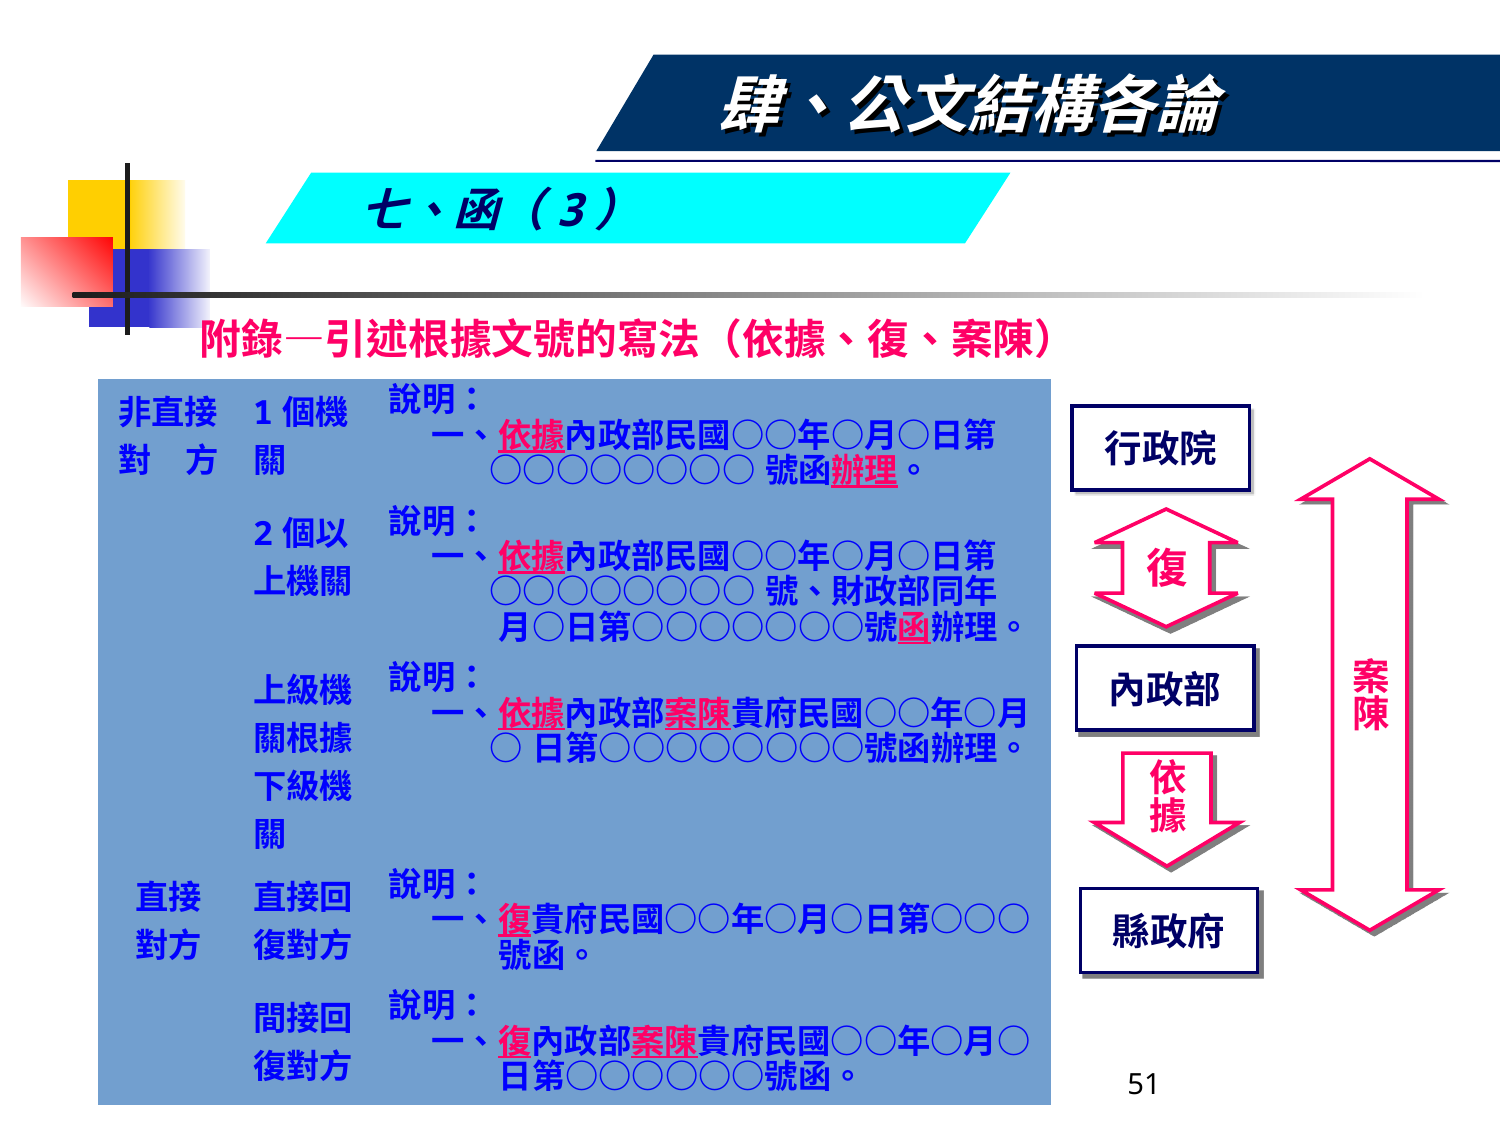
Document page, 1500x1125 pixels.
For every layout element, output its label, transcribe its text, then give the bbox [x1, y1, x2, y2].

table_cell 上級機關根據下級機關 [238, 656, 374, 863]
table_header 非直接 對 方 [98, 379, 238, 863]
text_box 內政部 [1077, 646, 1254, 730]
text_box 肆、公文結構各論 [596, 54, 1500, 152]
text_box [1112, 1037, 1426, 1113]
text_box 依據 [1094, 753, 1240, 867]
table_cell 說明： 一、復貴府民國○○年○月○日第○○○ 號函。 [374, 863, 1051, 984]
text_box 縣政府 [1080, 889, 1258, 972]
table_cell 說明： 一、依據內政部案陳貴府民國○○年○月 ○日第○○○○○○○○號函辦理。 [374, 656, 1051, 863]
table_cell 說明： 一、依據內政部民國○○年○月○日第 ○○○○○○○○號、財政部同年 月○日第○○○○○○○號函辦理。 [374, 500, 1051, 656]
table_cell 說明： 一、復內政部案陳貴府民國○○年○月○ 日第○○○○○○號函。 [374, 984, 1051, 1105]
text_box 七、函（3） [265, 172, 1011, 244]
table_cell 直接回復對方 [238, 863, 374, 984]
text_box 行政院 [1072, 406, 1249, 490]
table_header 說明： 一、依據內政部民國○○年○月○日第 ○○○○○○○○號函辦理。 [374, 379, 1051, 500]
text_box 復 [1094, 509, 1238, 627]
text_box 案陳 [1300, 458, 1439, 931]
table_cell 直接 對方 [98, 863, 238, 1105]
text_box 附錄—引述根據文號的寫法（依據、復、案陳） [164, 297, 1112, 379]
table_cell 2個以上機關 [238, 500, 374, 656]
table_header 1個機關 [238, 379, 374, 500]
table_cell 間接回復對方 [238, 984, 374, 1105]
